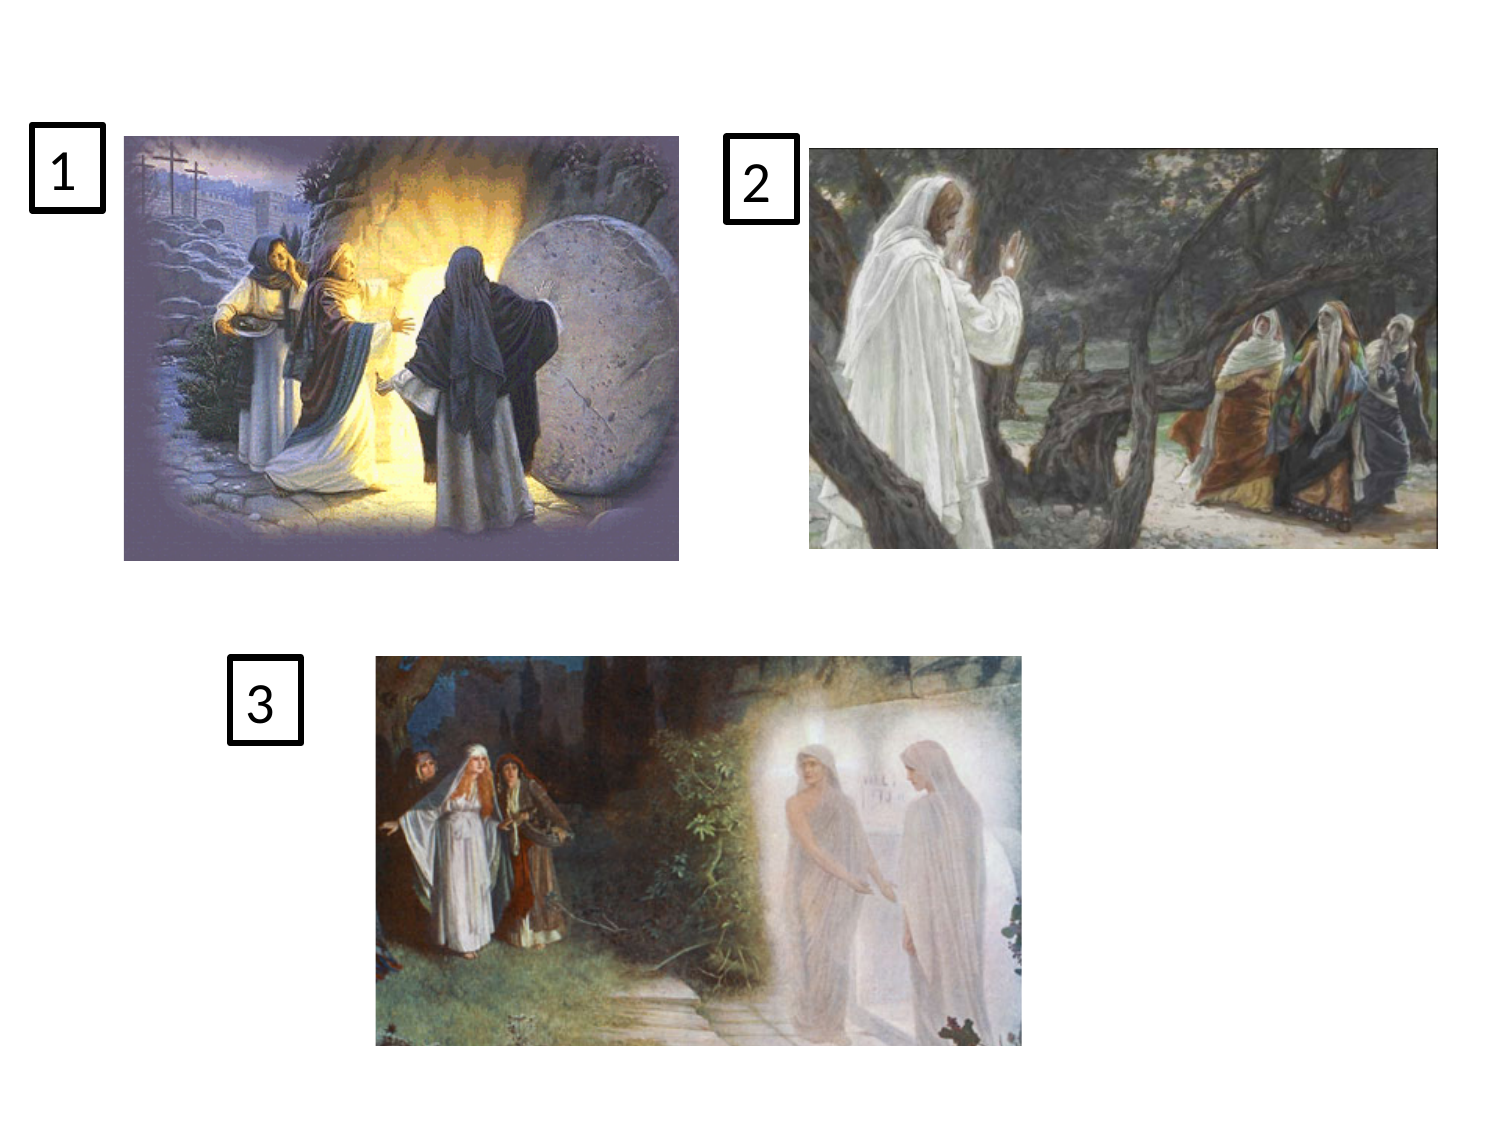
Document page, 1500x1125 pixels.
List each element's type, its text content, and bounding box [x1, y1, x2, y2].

text_box 2 [726, 136, 798, 223]
picture [809, 148, 1438, 549]
picture [375, 656, 1022, 1046]
text_box 3 [230, 657, 302, 744]
picture [123, 136, 679, 561]
text_box 1 [32, 124, 103, 211]
